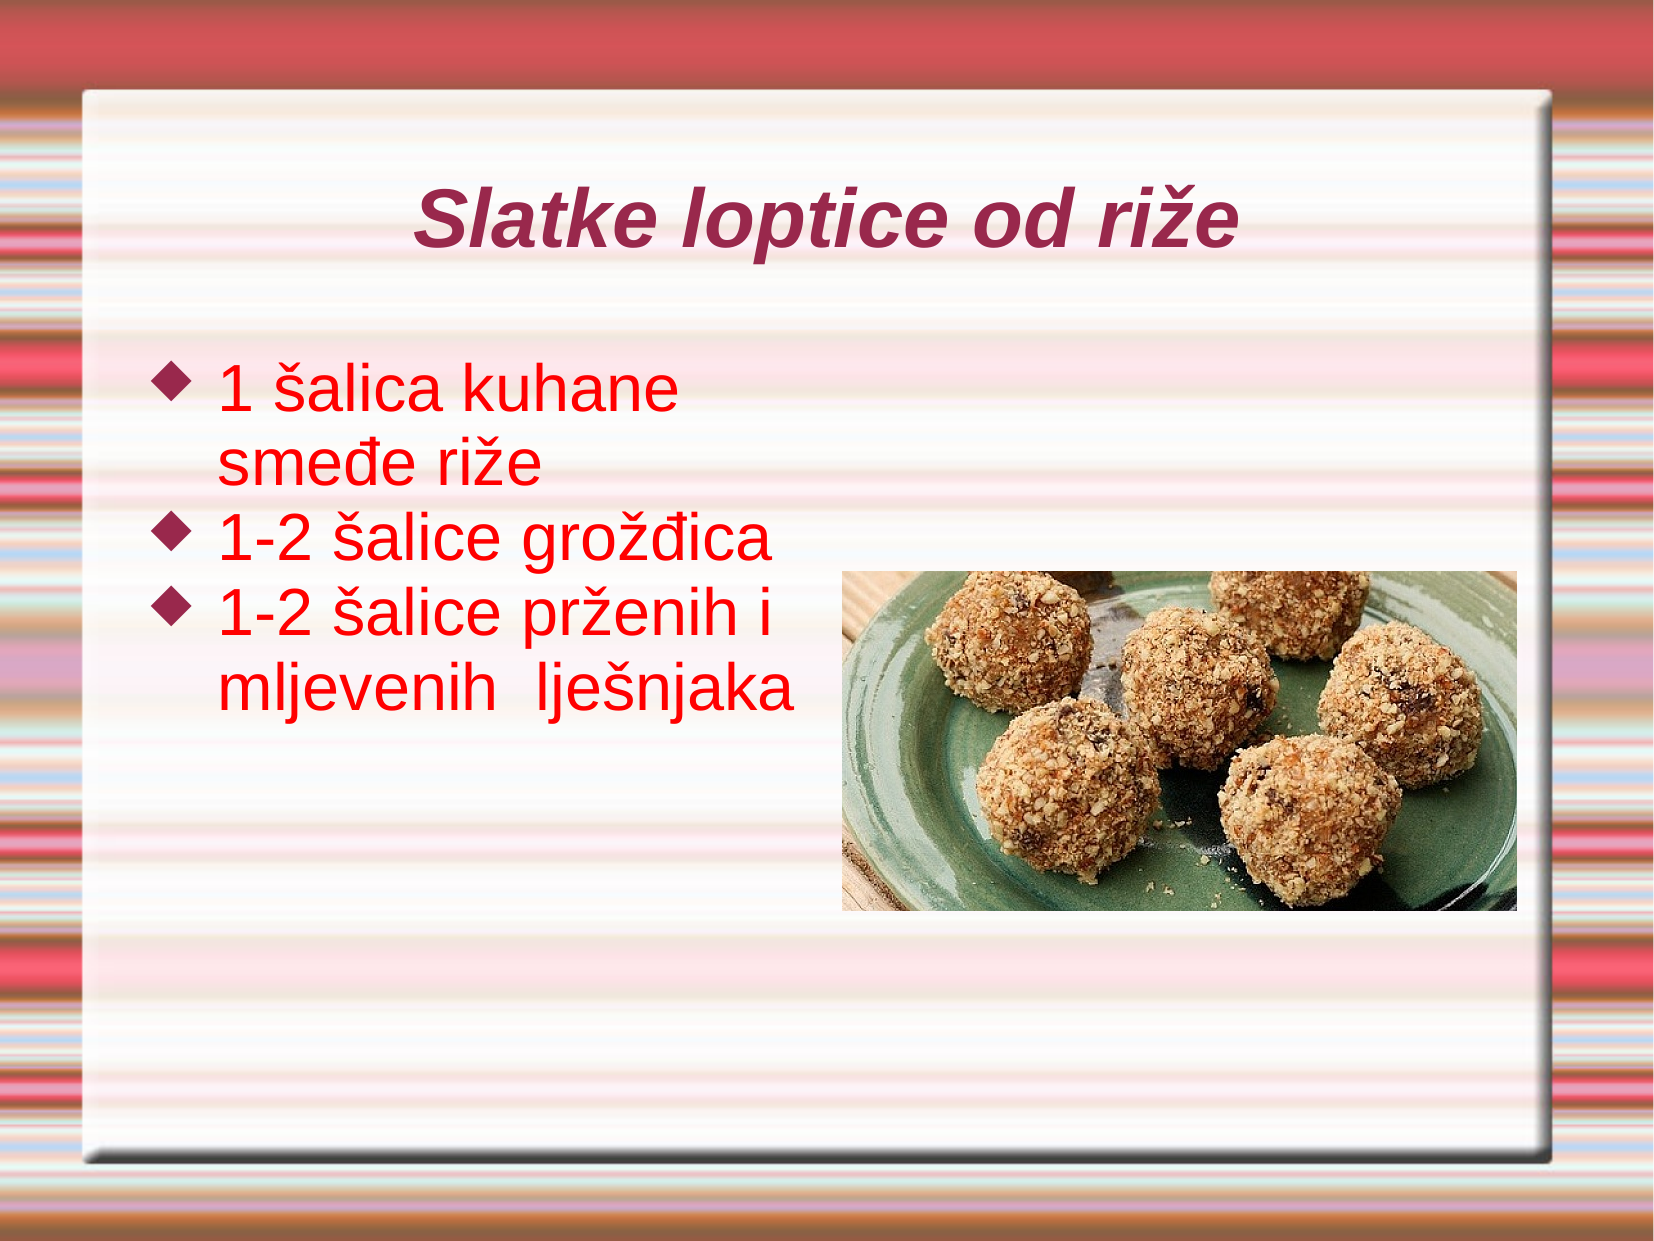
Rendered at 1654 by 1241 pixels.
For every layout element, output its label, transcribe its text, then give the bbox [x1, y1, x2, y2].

title Slatke loptice od riže [121, 122, 1534, 315]
picture [0, 0, 1654, 1241]
list 1 šalica kuhane smeđe riže 1-2 šalice grožđica 1-2 šalice prženih i mljevenih lješnjaka [134, 350, 809, 1133]
